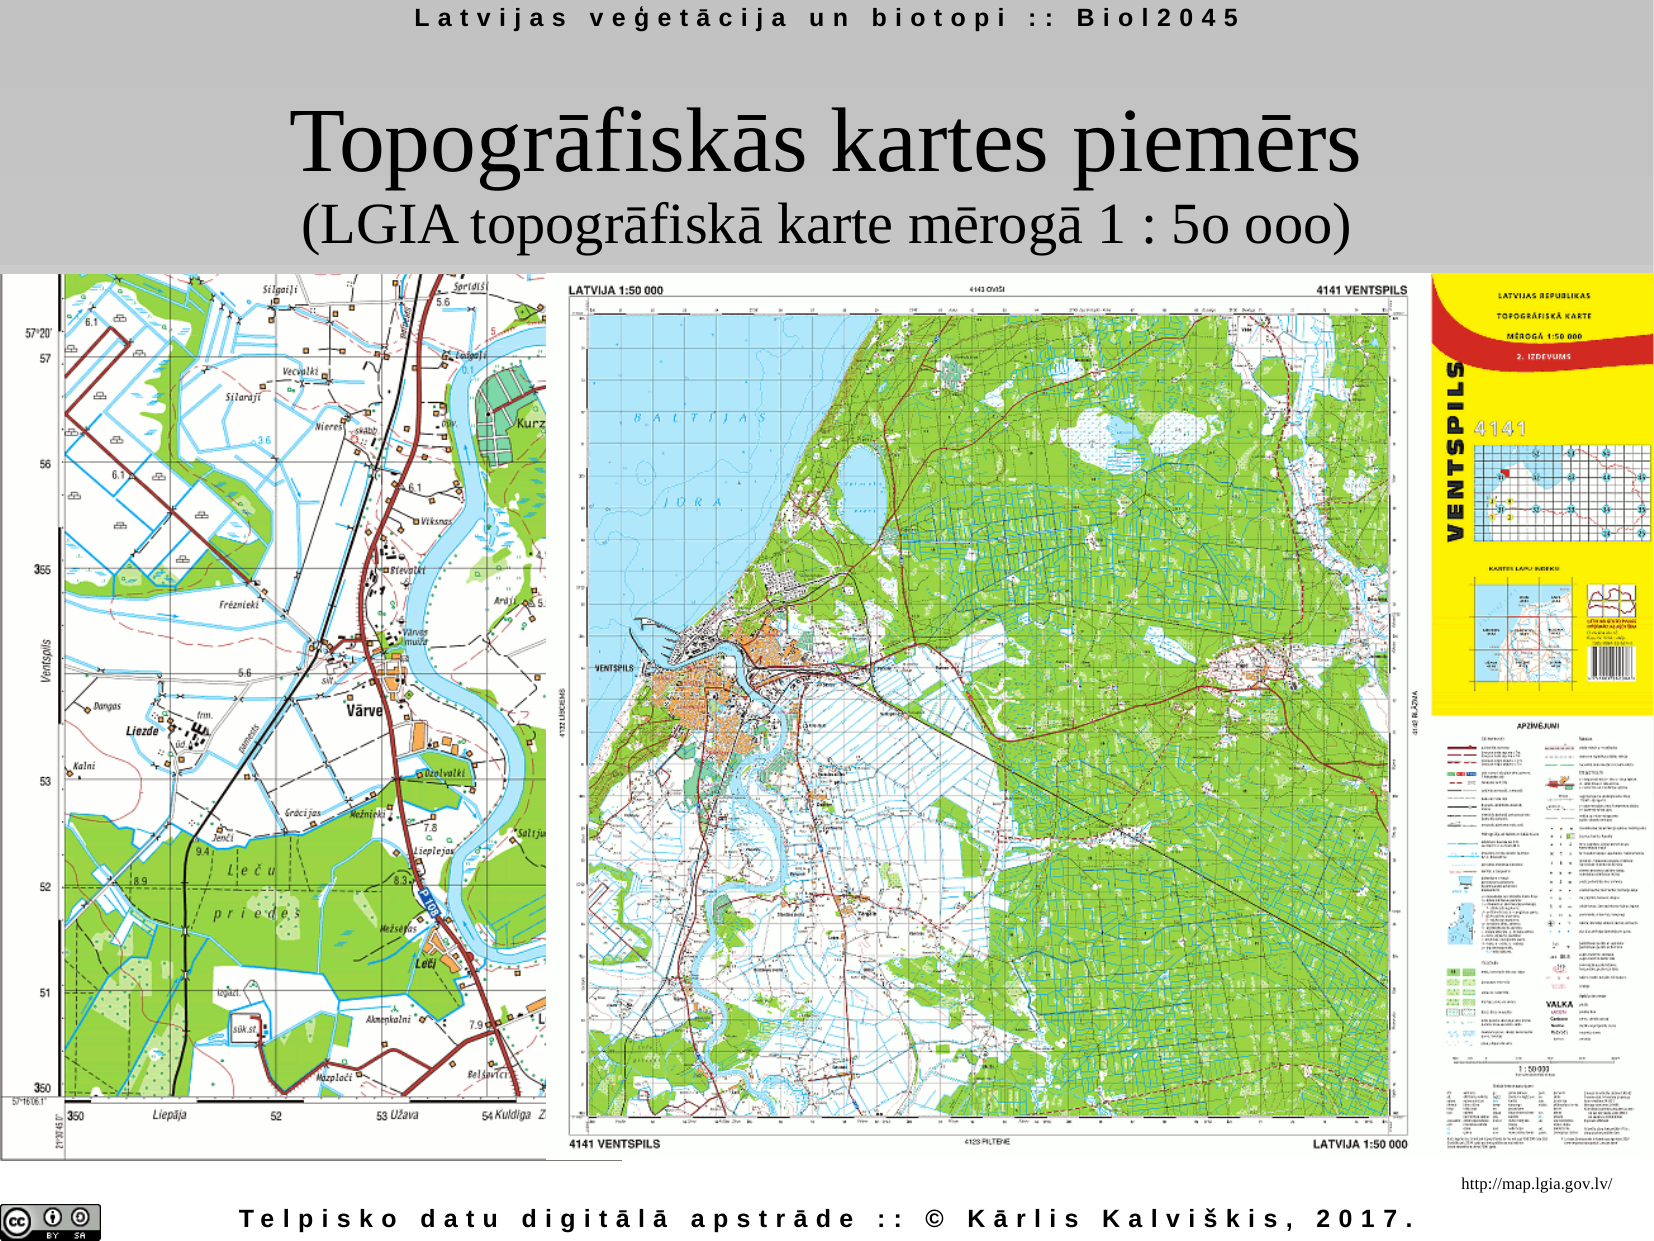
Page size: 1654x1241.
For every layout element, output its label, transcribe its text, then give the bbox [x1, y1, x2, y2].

text_box http://map.lgia.gov.lv/ [1462, 1174, 1613, 1193]
picture [0, 0, 1654, 1241]
title Topogrāfiskās kartes piemērs (LGIA topogrāfiskā karte mērogā 1 : 5o ooo) [29, 49, 1625, 296]
